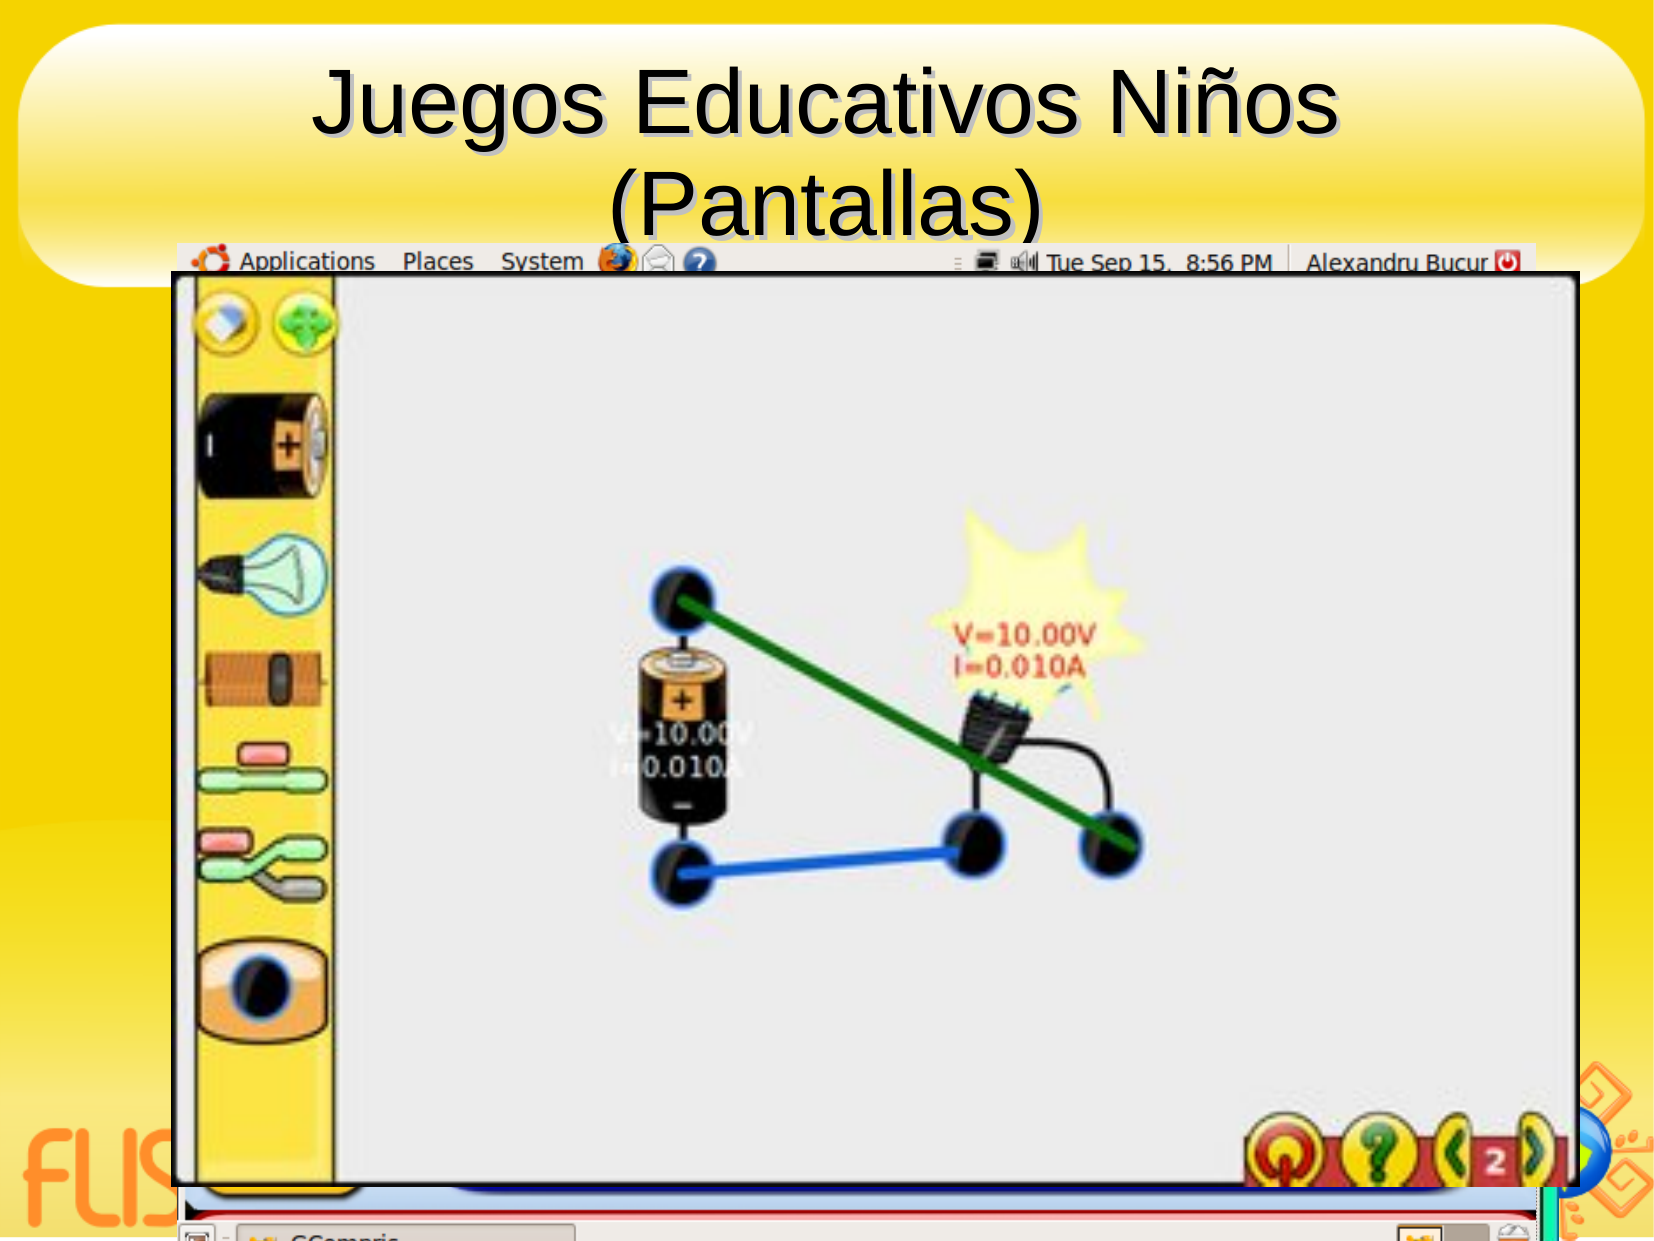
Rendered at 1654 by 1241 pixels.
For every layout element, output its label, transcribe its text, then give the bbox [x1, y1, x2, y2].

picture [0, 0, 1654, 1241]
title Juegos Educativos Niños (Pantallas) [82, 49, 1571, 257]
